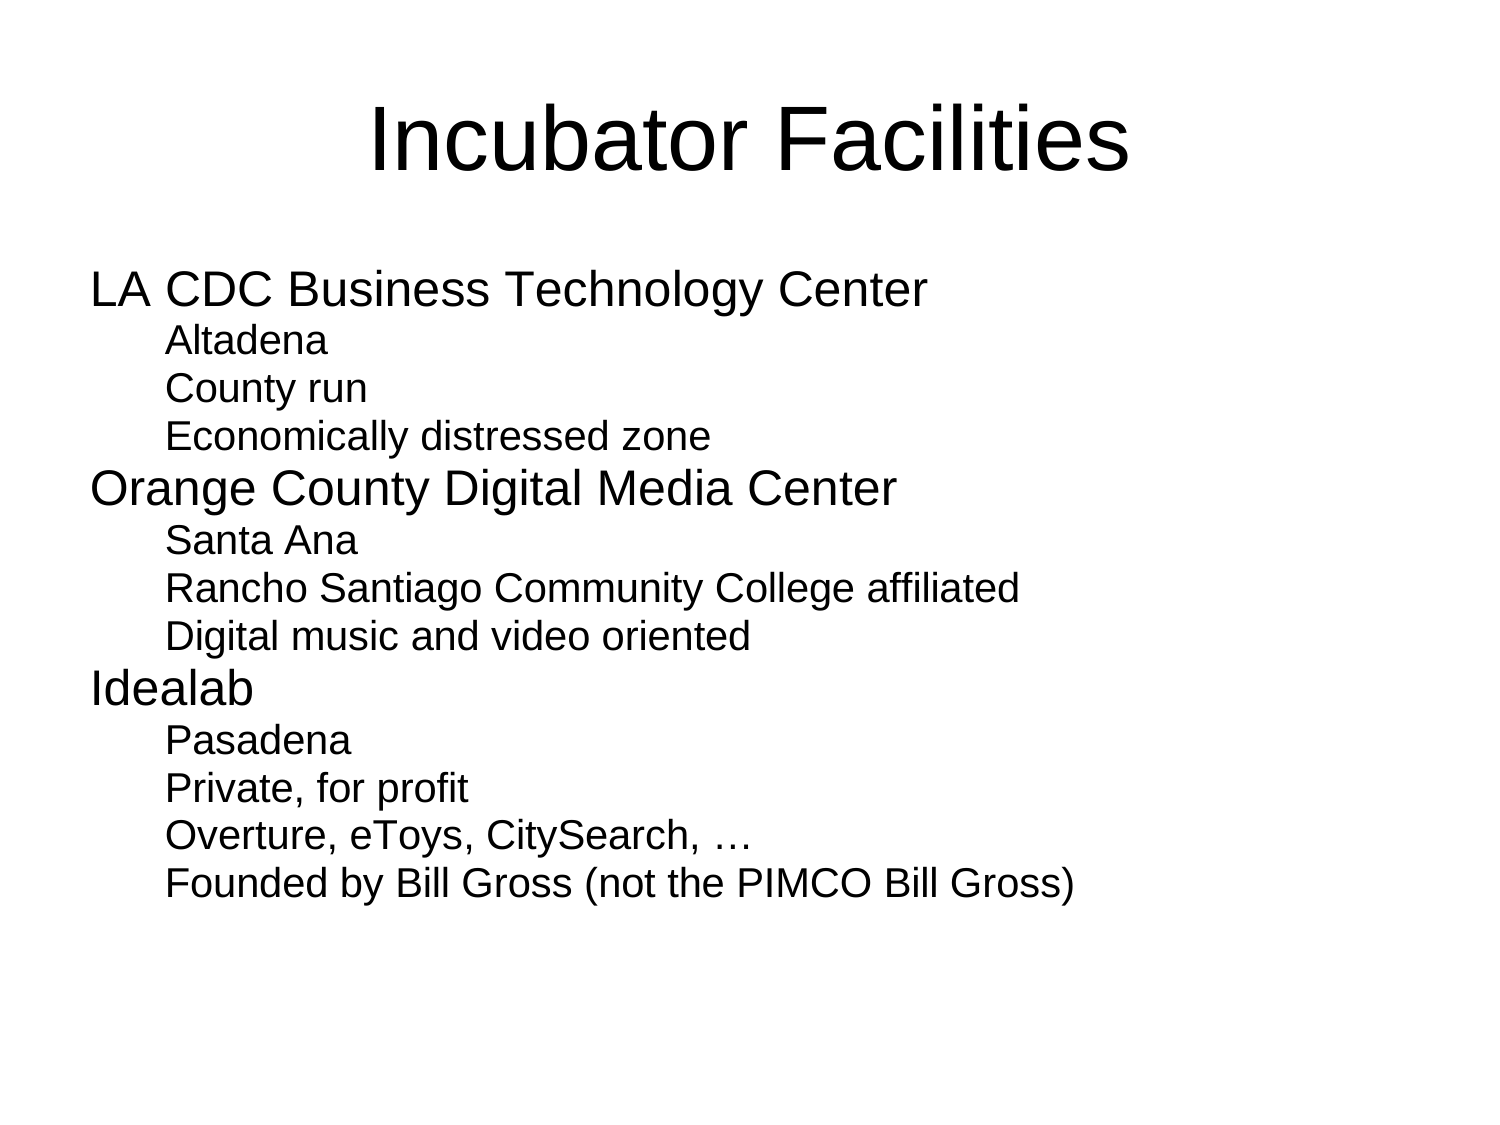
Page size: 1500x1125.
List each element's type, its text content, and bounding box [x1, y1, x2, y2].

title Incubator Facilities [75, 45, 1426, 233]
list LA CDC Business Technology Center Altadena County run Economically distressed zone Orange County Digital Media Center Santa Ana Rancho Santiago Community College affiliated Digital music and video oriented Idealab Pasadena Private, for profit Overture, eToys, CitySearch, … Founded by Bill Gross (not the PIMCO Bill Gross) [75, 262, 1426, 1006]
